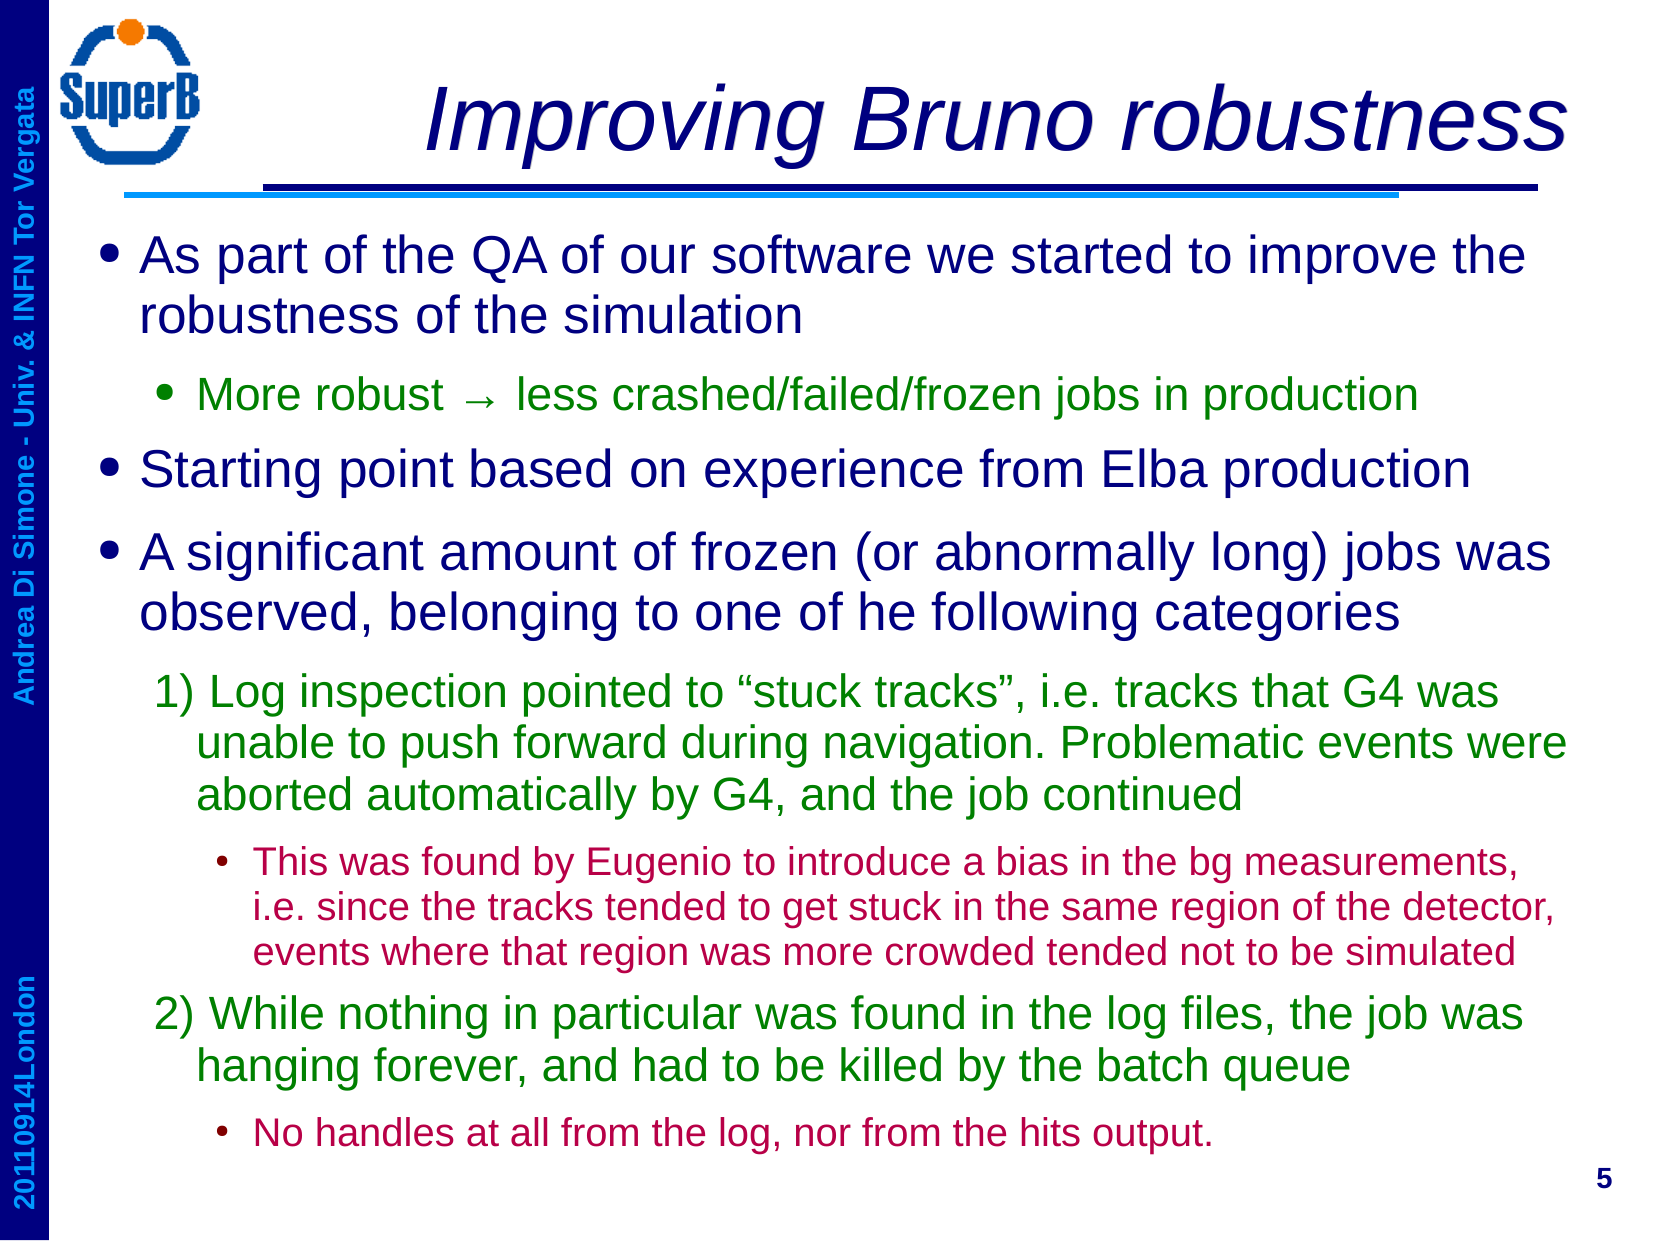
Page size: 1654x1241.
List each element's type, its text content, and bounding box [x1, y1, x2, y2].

title Improving Bruno robustness [82, 49, 1571, 188]
list As part of the QA of our software we started to improve the robustness of the simulation More robust → less crashed/failed/frozen jobs in production Starting point based on experience from Elba production A significant amount of frozen (or abnormally long) jobs was observed, belonging to one of he following categories Log inspection pointed to “stuck tracks”, i.e. tracks that G4 was unable to push forward during navigation. Problematic events were aborted automatically by G4, and the job continued This was found by Eugenio to introduce a bias in the bg measurements, i.e. since the tracks tended to get stuck in the same region of the detector, events where that region was more crowded tended not to be simulated While nothing in particular was found in the log files, the job was hanging forever, and had to be killed by the batch queue No handles at all from the log, nor from the hits output. [82, 225, 1571, 1201]
picture [51, 16, 208, 170]
